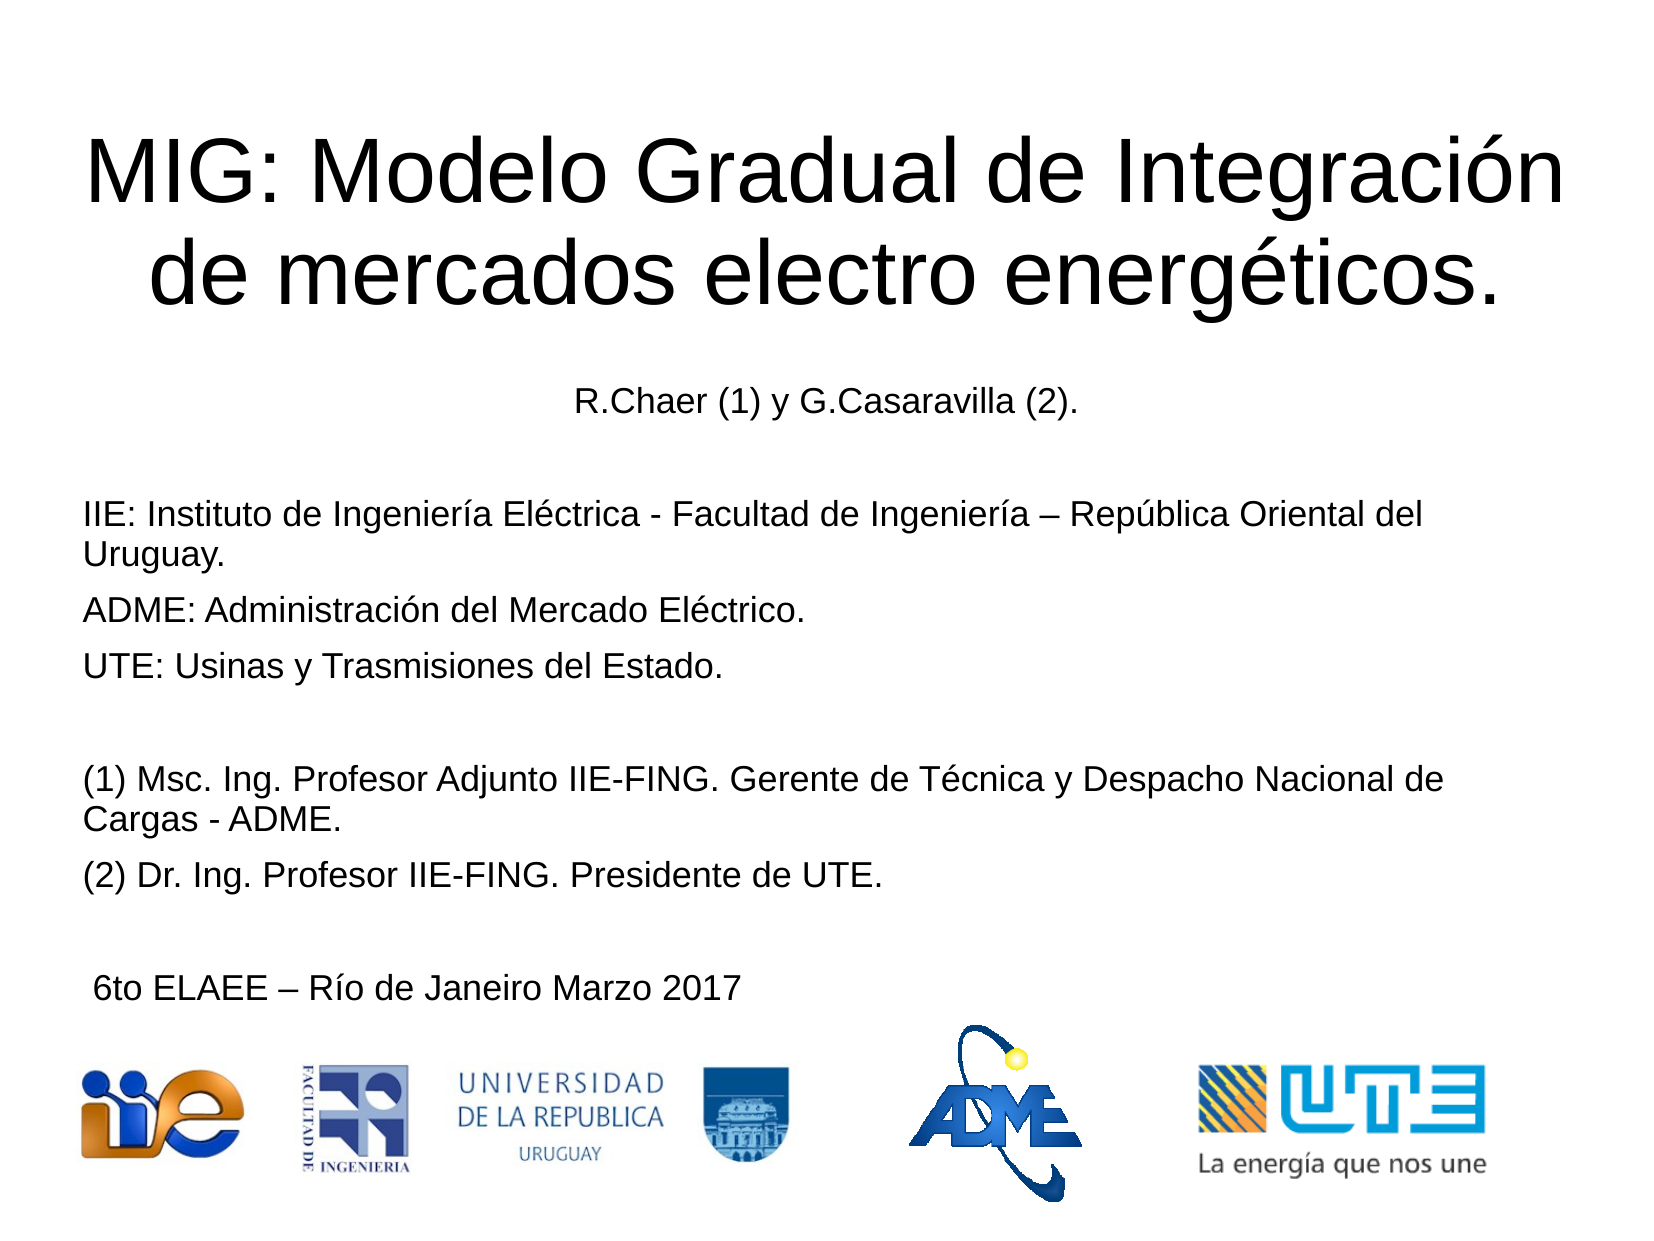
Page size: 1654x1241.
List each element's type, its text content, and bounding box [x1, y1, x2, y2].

picture [59, 1062, 798, 1177]
picture [909, 1025, 1087, 1205]
list R.Chaer (1) y G.Casaravilla (2). IIE: Instituto de Ingeniería Eléctrica - Facultad de Ingeniería – República Oriental del Uruguay. ADME: Administración del Mercado Eléctrico. UTE: Usinas y Trasmisiones del Estado. (1) Msc. Ing. Profesor Adjunto IIE-FING. Gerente de Técnica y Despacho Nacional de Cargas - ADME. (2) Dr. Ing. Profesor IIE-FING. Presidente de UTE. 6to ELAEE – Río de Janeiro Marzo 2017 [82, 325, 1571, 1010]
picture [1181, 1051, 1503, 1184]
title MIG: Modelo Gradual de Integración de mercados electro energéticos. [82, 118, 1571, 325]
